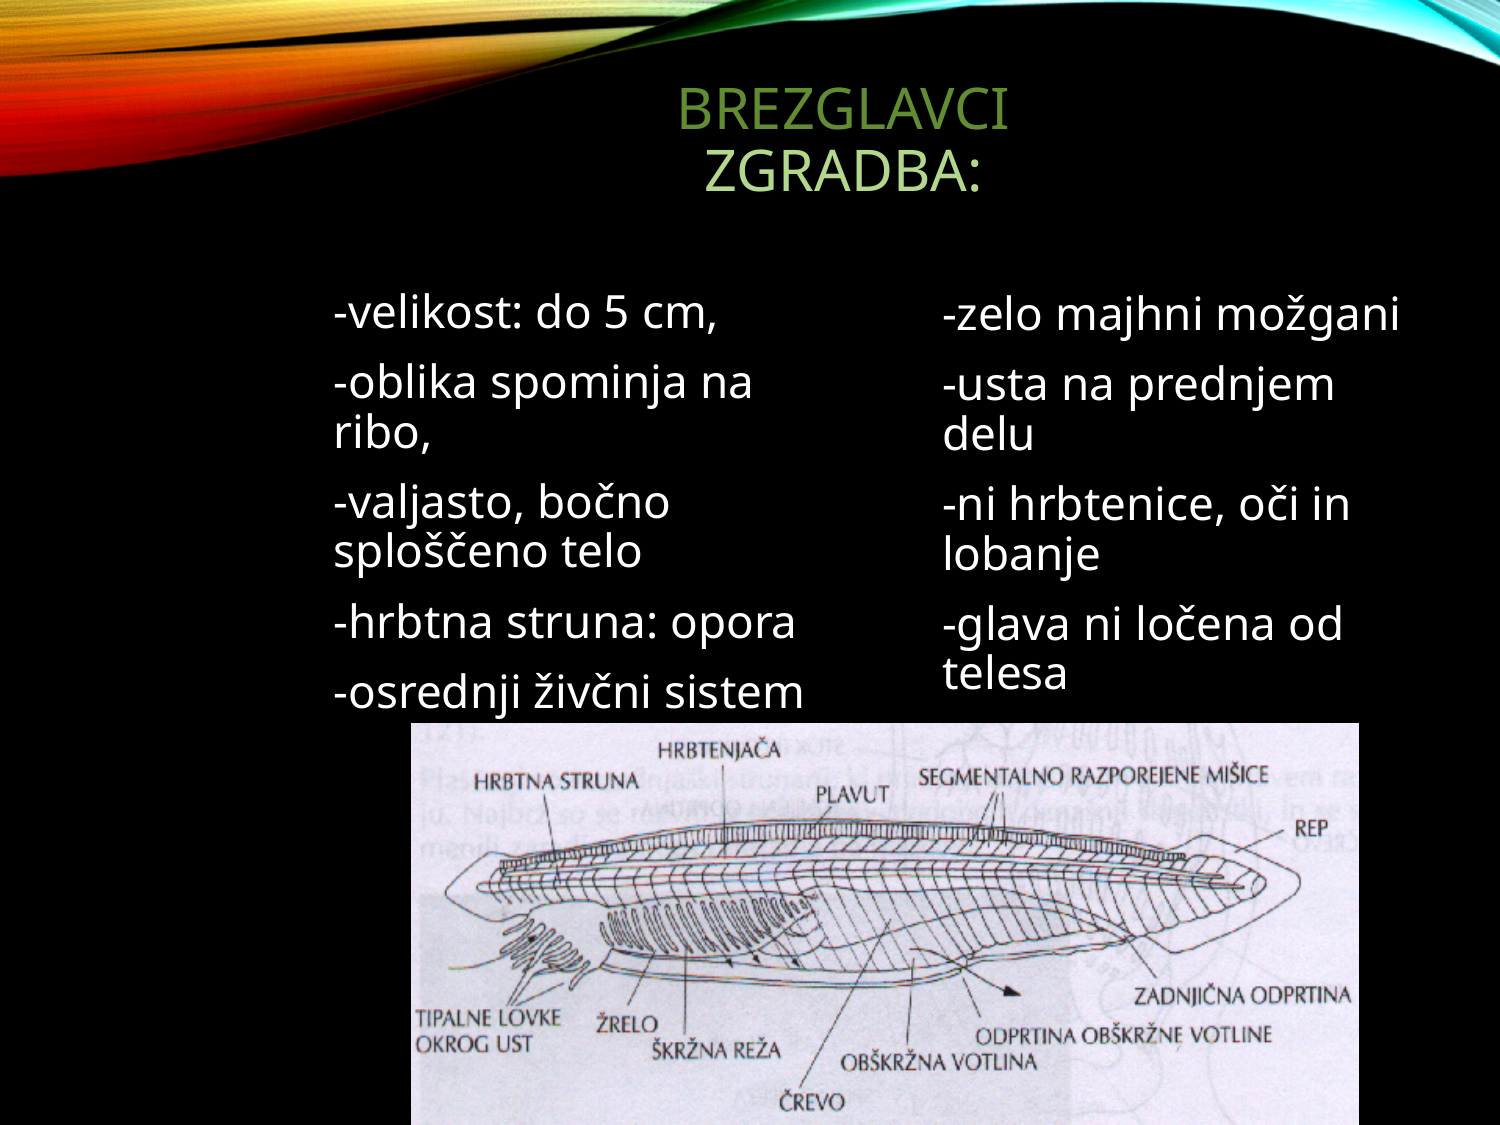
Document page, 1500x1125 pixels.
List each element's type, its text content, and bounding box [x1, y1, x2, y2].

list -zelo majhni možgani -usta na prednjem delu -ni hrbtenice, oči in lobanje -glava ni ločena od telesa [927, 283, 1452, 794]
title Brezglavci Zgradba: [303, 71, 1385, 282]
list -velikost: do 5 cm, -oblika spominja na ribo, -valjasto, bočno sploščeno telo -hrbtna struna: opora -osrednji živčni sistem [319, 281, 844, 791]
picture [411, 723, 1359, 1125]
picture [0, 0, 1500, 178]
